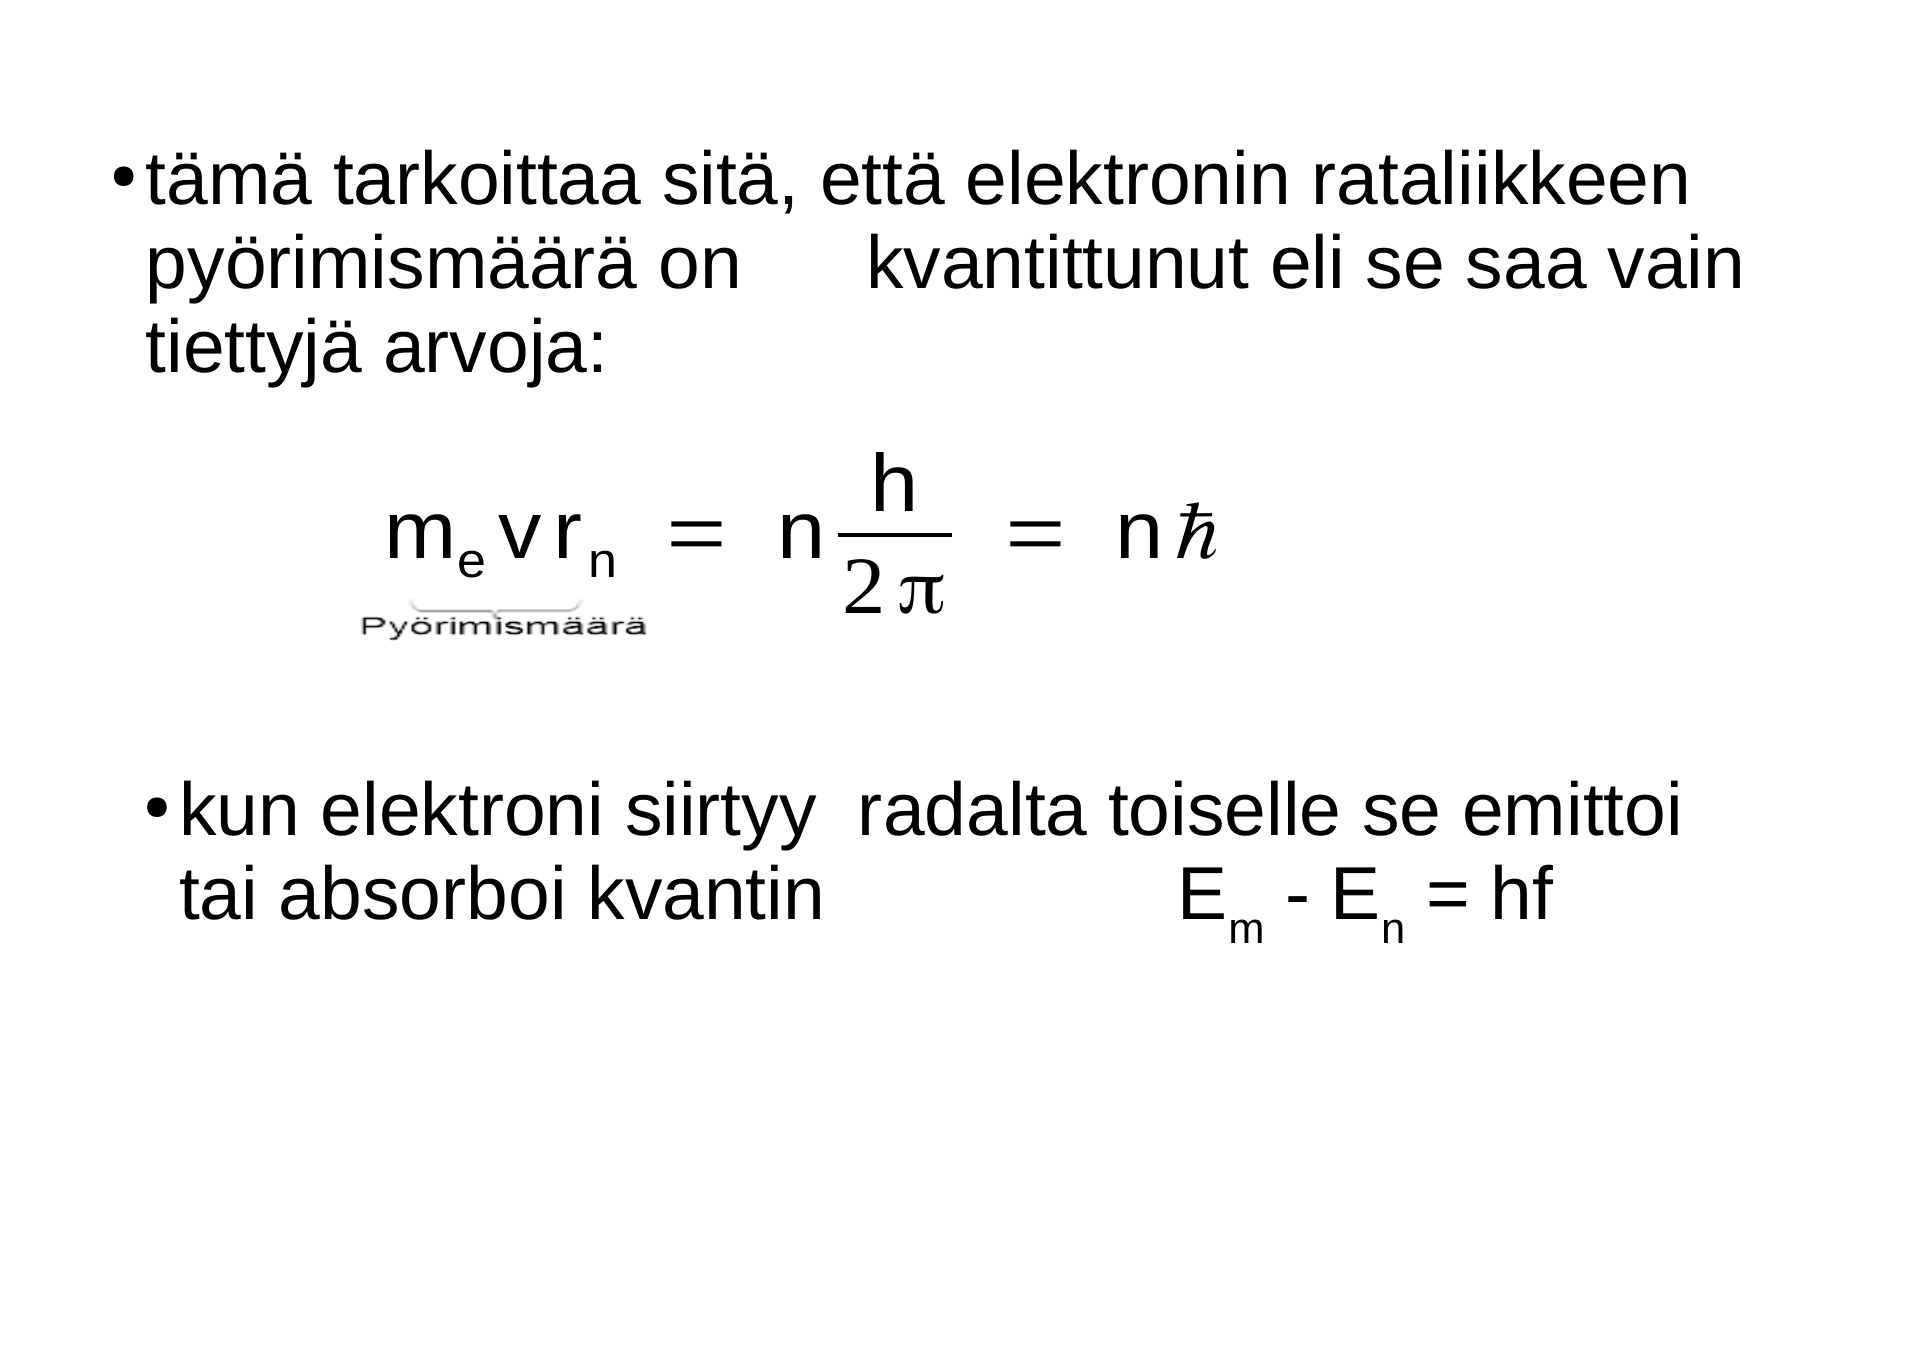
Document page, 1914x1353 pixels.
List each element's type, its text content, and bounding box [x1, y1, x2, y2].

chart [377, 437, 1228, 632]
text_box kun elektroni siirtyy radalta toiselle se emittoi tai absorboi kvantin Em - En = hf [128, 759, 1709, 1071]
picture [287, 579, 721, 654]
text_box tämä tarkoittaa sitä, että elektronin rataliikkeen pyörimismäärä on kvantittunut eli se saa vain tiettyjä arvoja: [95, 128, 1846, 438]
